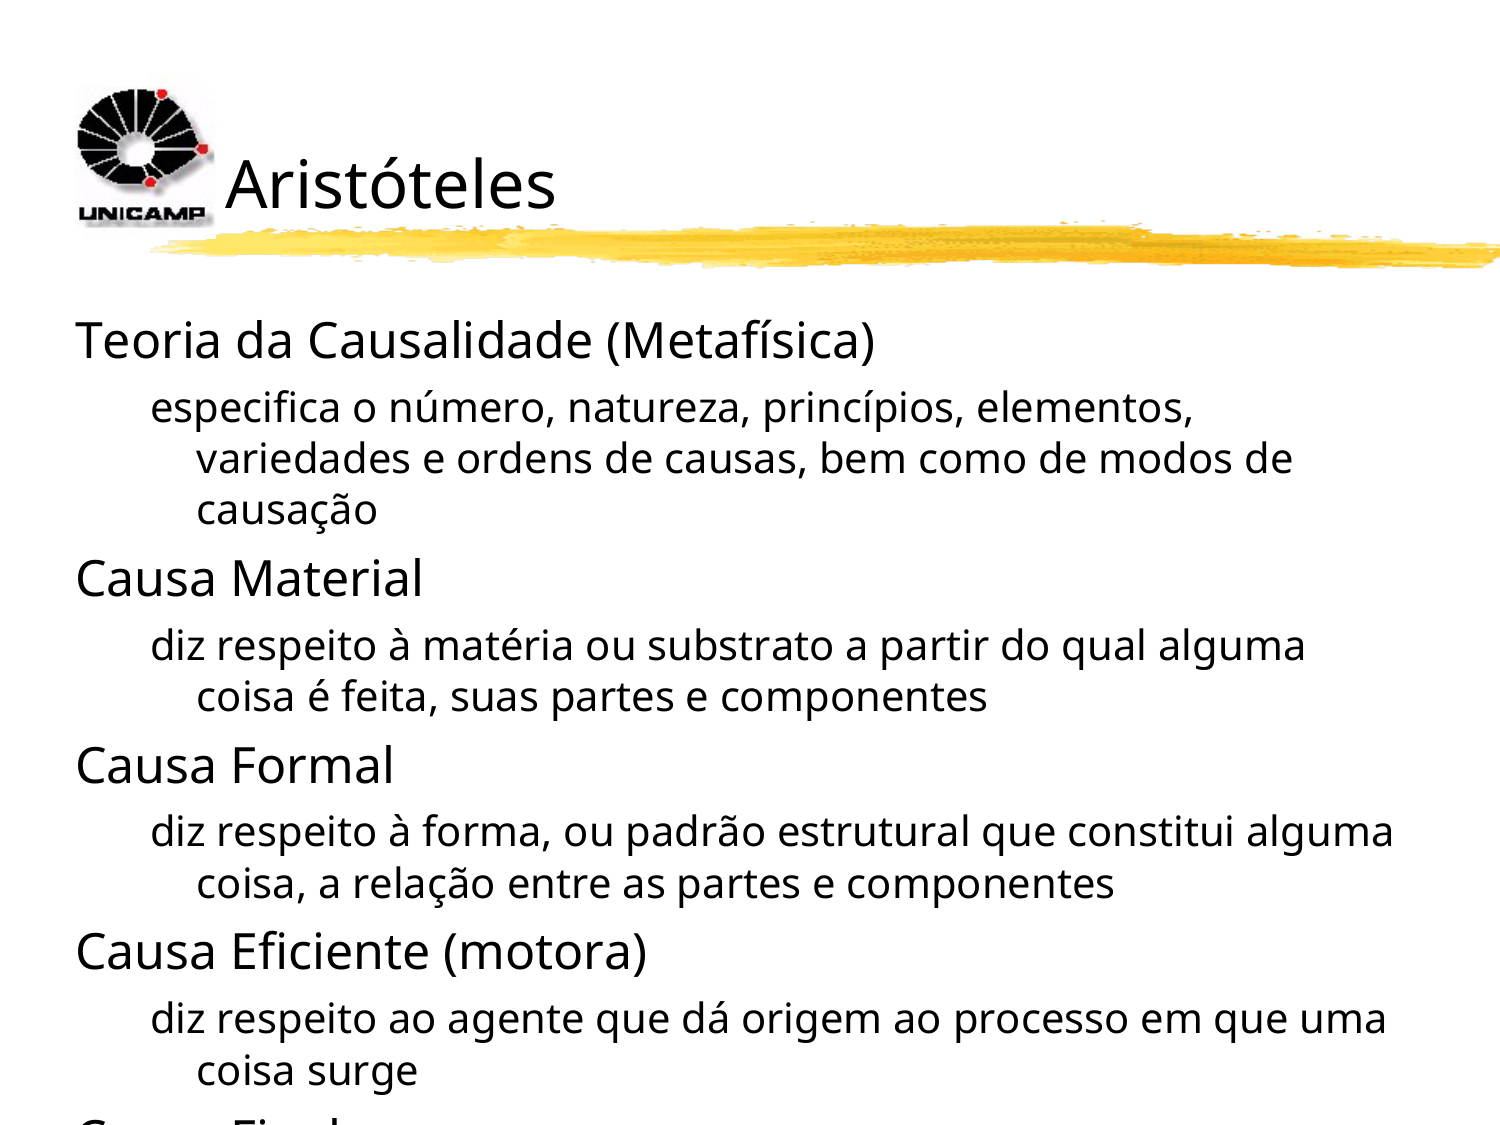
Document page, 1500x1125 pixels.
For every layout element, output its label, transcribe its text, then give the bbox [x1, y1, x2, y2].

picture [75, 74, 1500, 279]
title Aristóteles [225, 52, 1426, 225]
list Teoria da Causalidade (Metafísica) especifica o número, natureza, princípios, elementos, variedades e ordens de causas, bem como de modos de causação Causa Material diz respeito à matéria ou substrato a partir do qual alguma coisa é feita, suas partes e componentes Causa Formal diz respeito à forma, ou padrão estrutural que constitui alguma coisa, a relação entre as partes e componentes Causa Eficiente (motora) diz respeito ao agente que dá origem ao processo em que uma coisa surge Causa Final diz respeito à finalidade ou propósito para a qual uma coisa é feita [74, 309, 1417, 1086]
